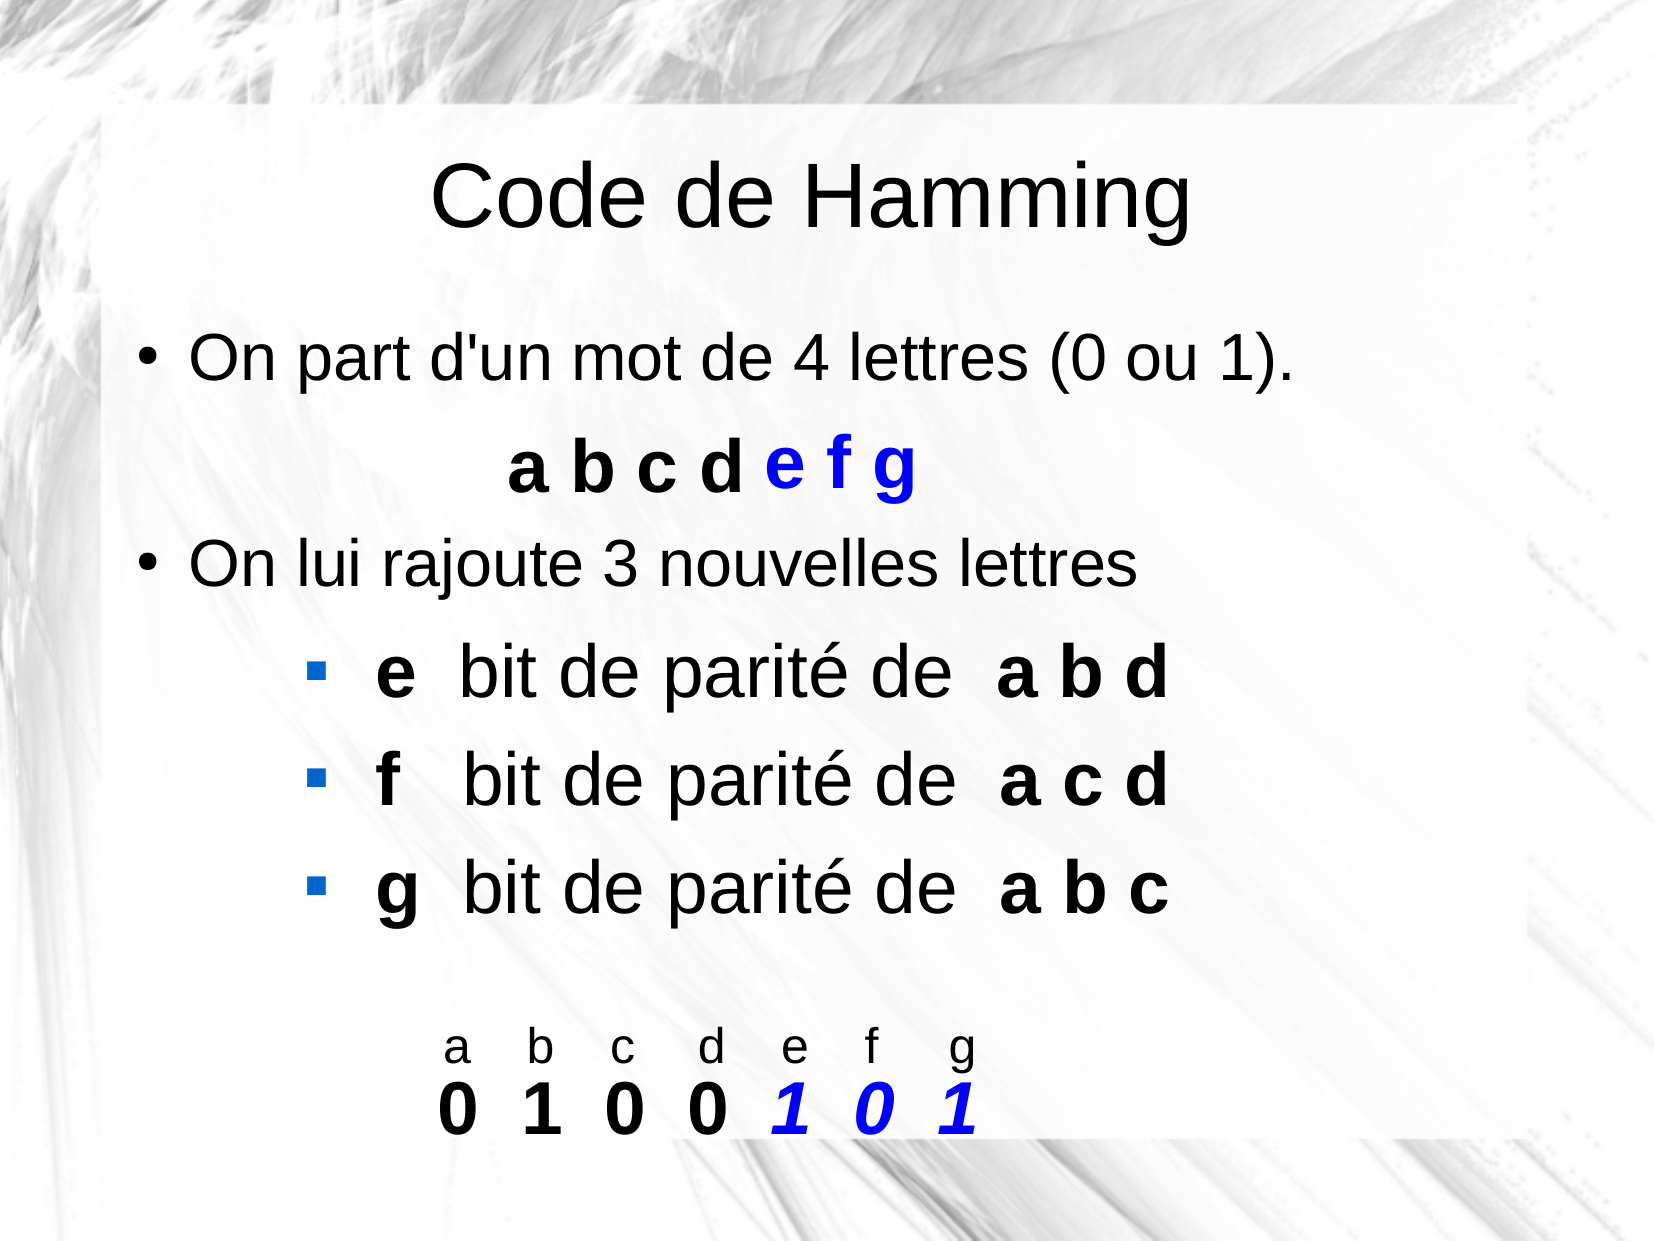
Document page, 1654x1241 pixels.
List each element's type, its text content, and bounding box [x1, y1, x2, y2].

picture [0, 0, 1654, 1241]
text_box a b c d e f g [339, 987, 993, 1087]
text_box e f g [643, 413, 934, 513]
title Code de Hamming [118, 112, 1506, 281]
list On part d'un mot de 4 lettres (0 ou 1). a b c d On lui rajoute 3 nouvelles lettres e bit de parité de a b d f bit de parité de a c d g bit de parité de a b c 0 1 0 0 1 0 1 [118, 319, 1571, 1235]
